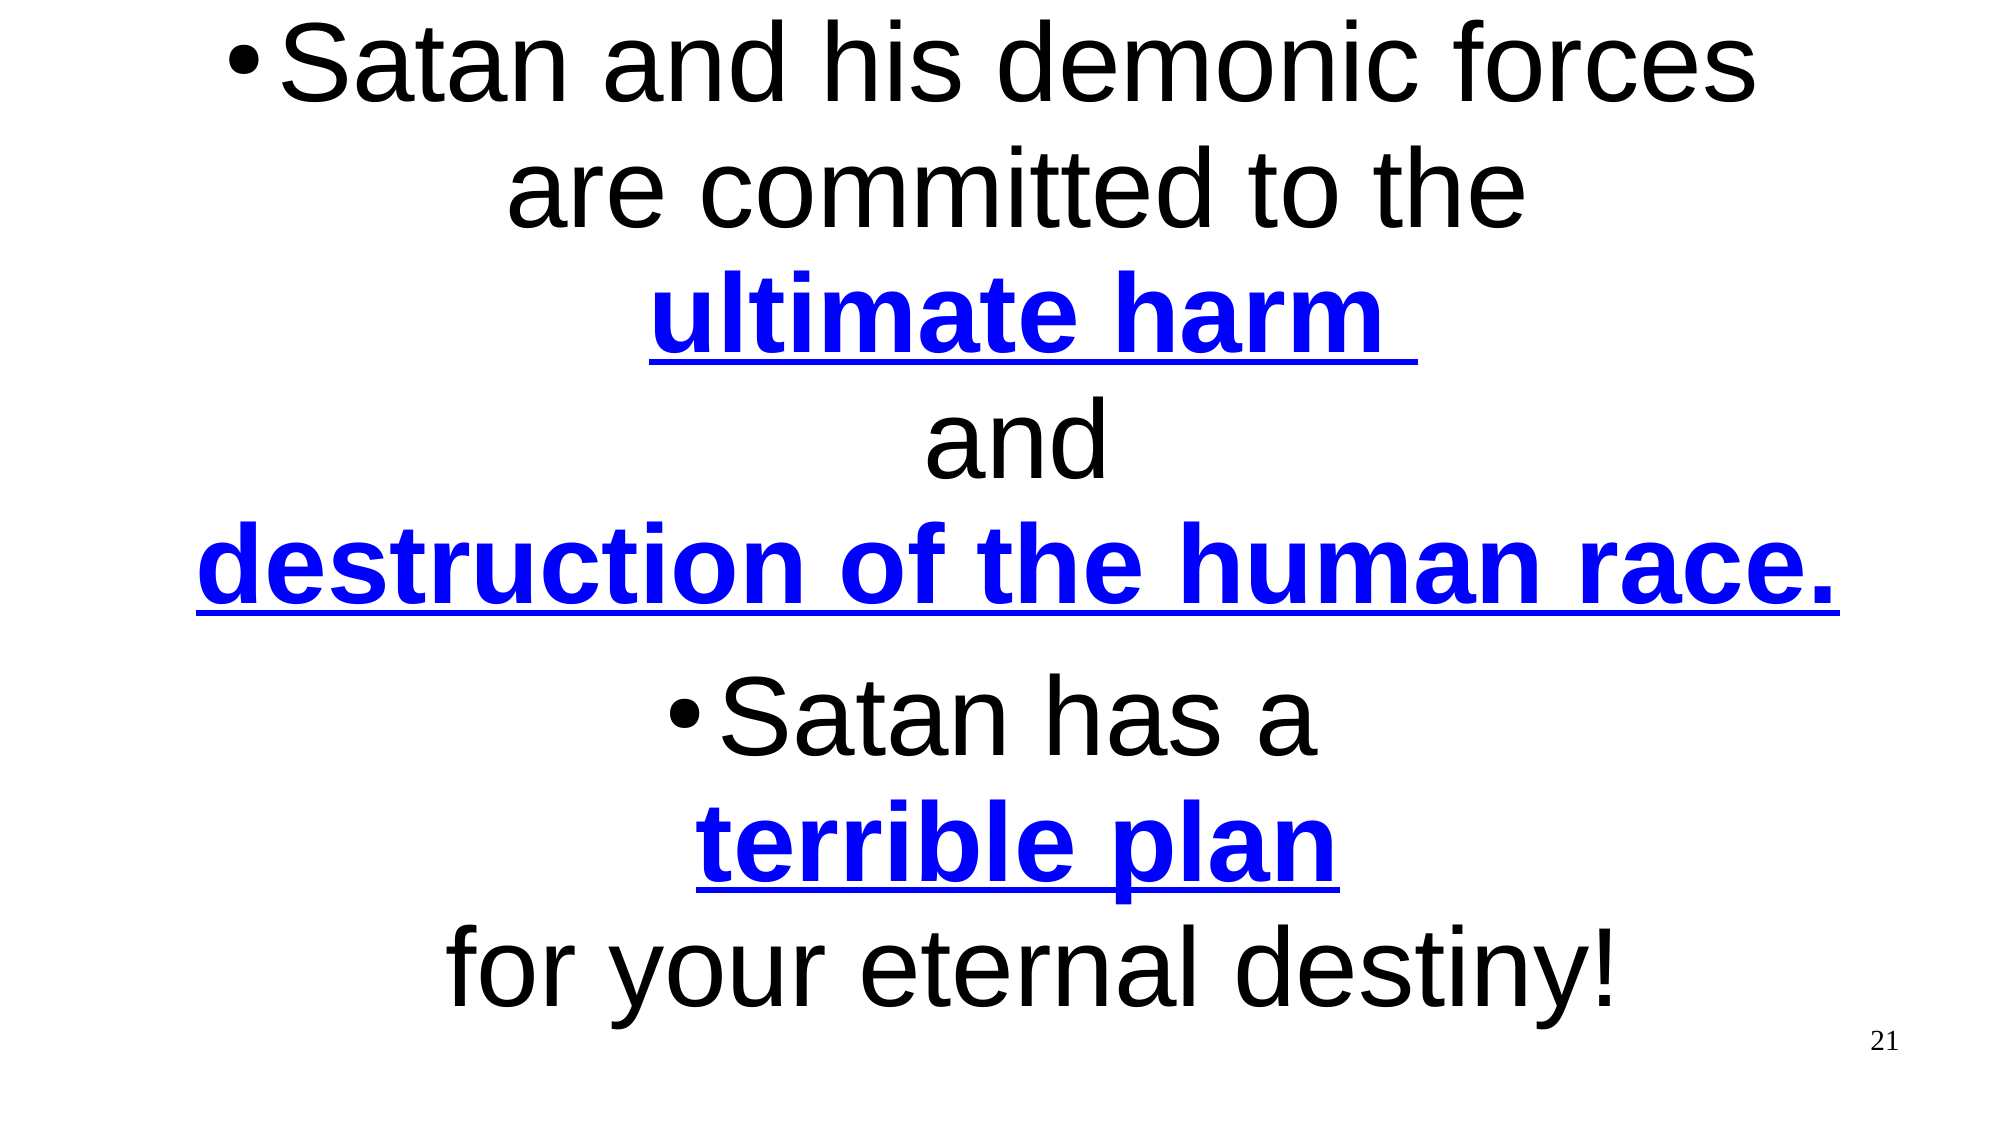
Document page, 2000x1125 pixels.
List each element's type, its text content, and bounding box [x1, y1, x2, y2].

list Satan and his demonic forces are committed to the ultimate harm and destruction of the human race. Satan has a terrible plan for your eternal destiny! [0, 0, 1996, 1123]
